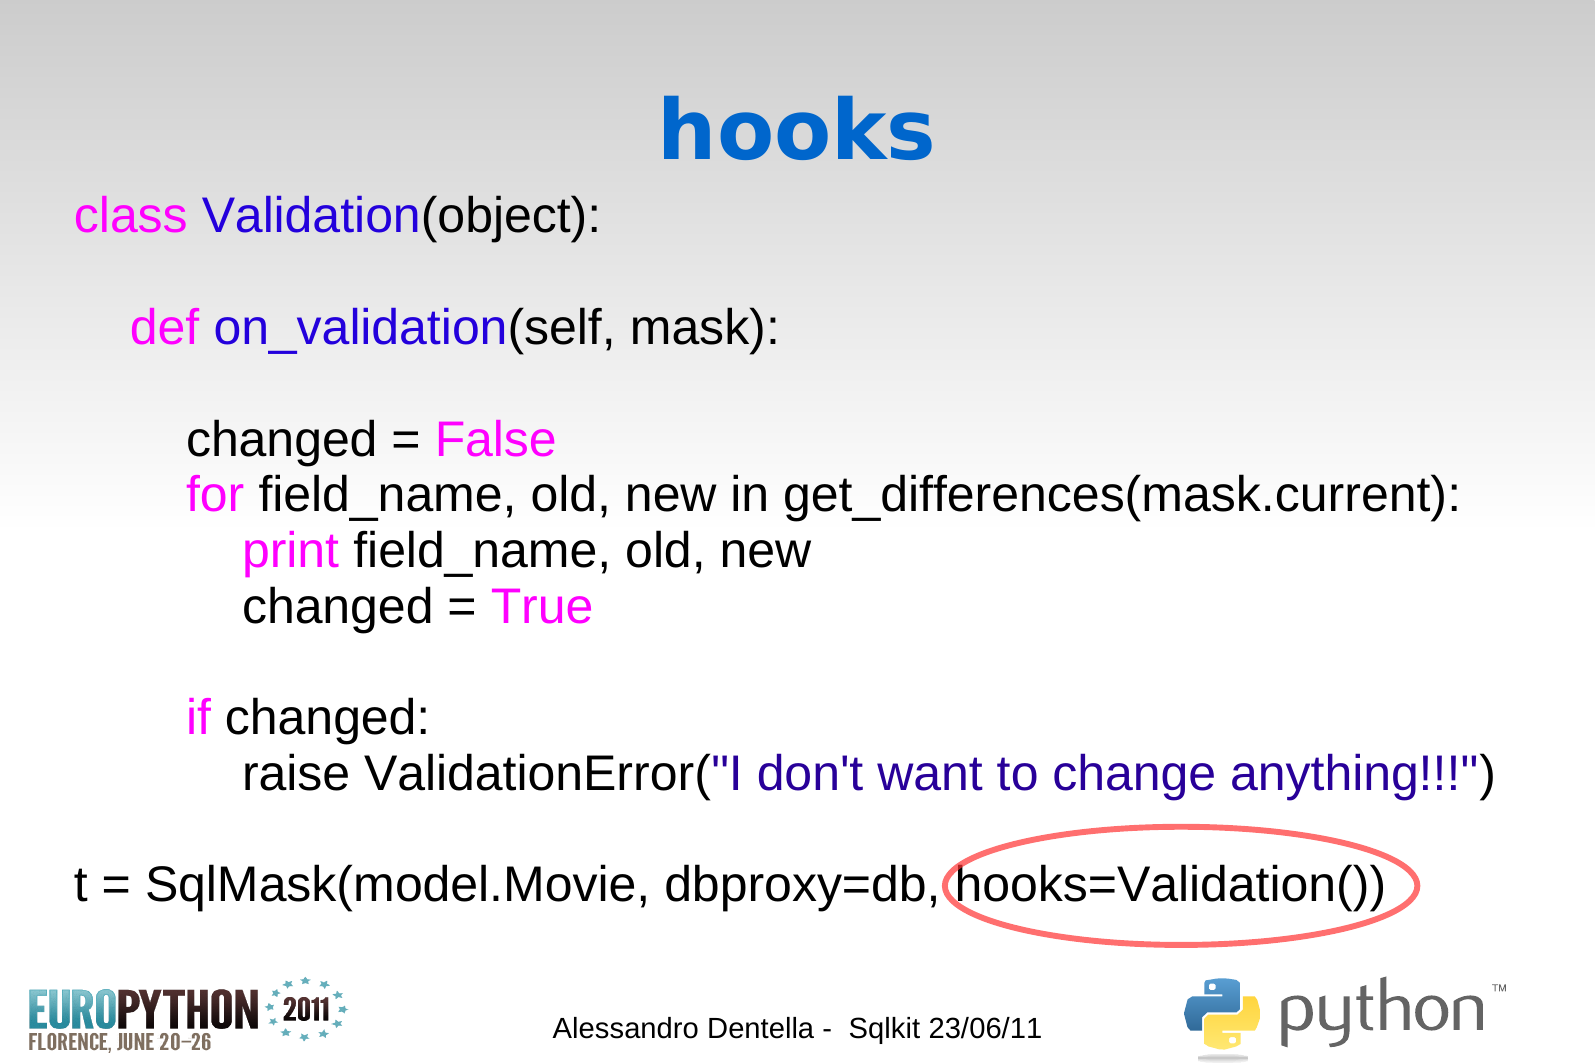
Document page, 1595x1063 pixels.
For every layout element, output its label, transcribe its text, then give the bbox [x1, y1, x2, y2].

title hooks [79, 42, 1515, 187]
picture [29, 974, 355, 1058]
text_box [944, 826, 1418, 945]
subtitle class Validation(object): def on_validation(self, mask): changed = False for field_name, old, new in get_differences(mask.current): print field_name, old, new changed = True if changed: raise ValidationError("I don't want to change anything!!!") t = SqlMask(model.Movie, dbproxy=db, hooks=Validation()) [74, 187, 1565, 913]
